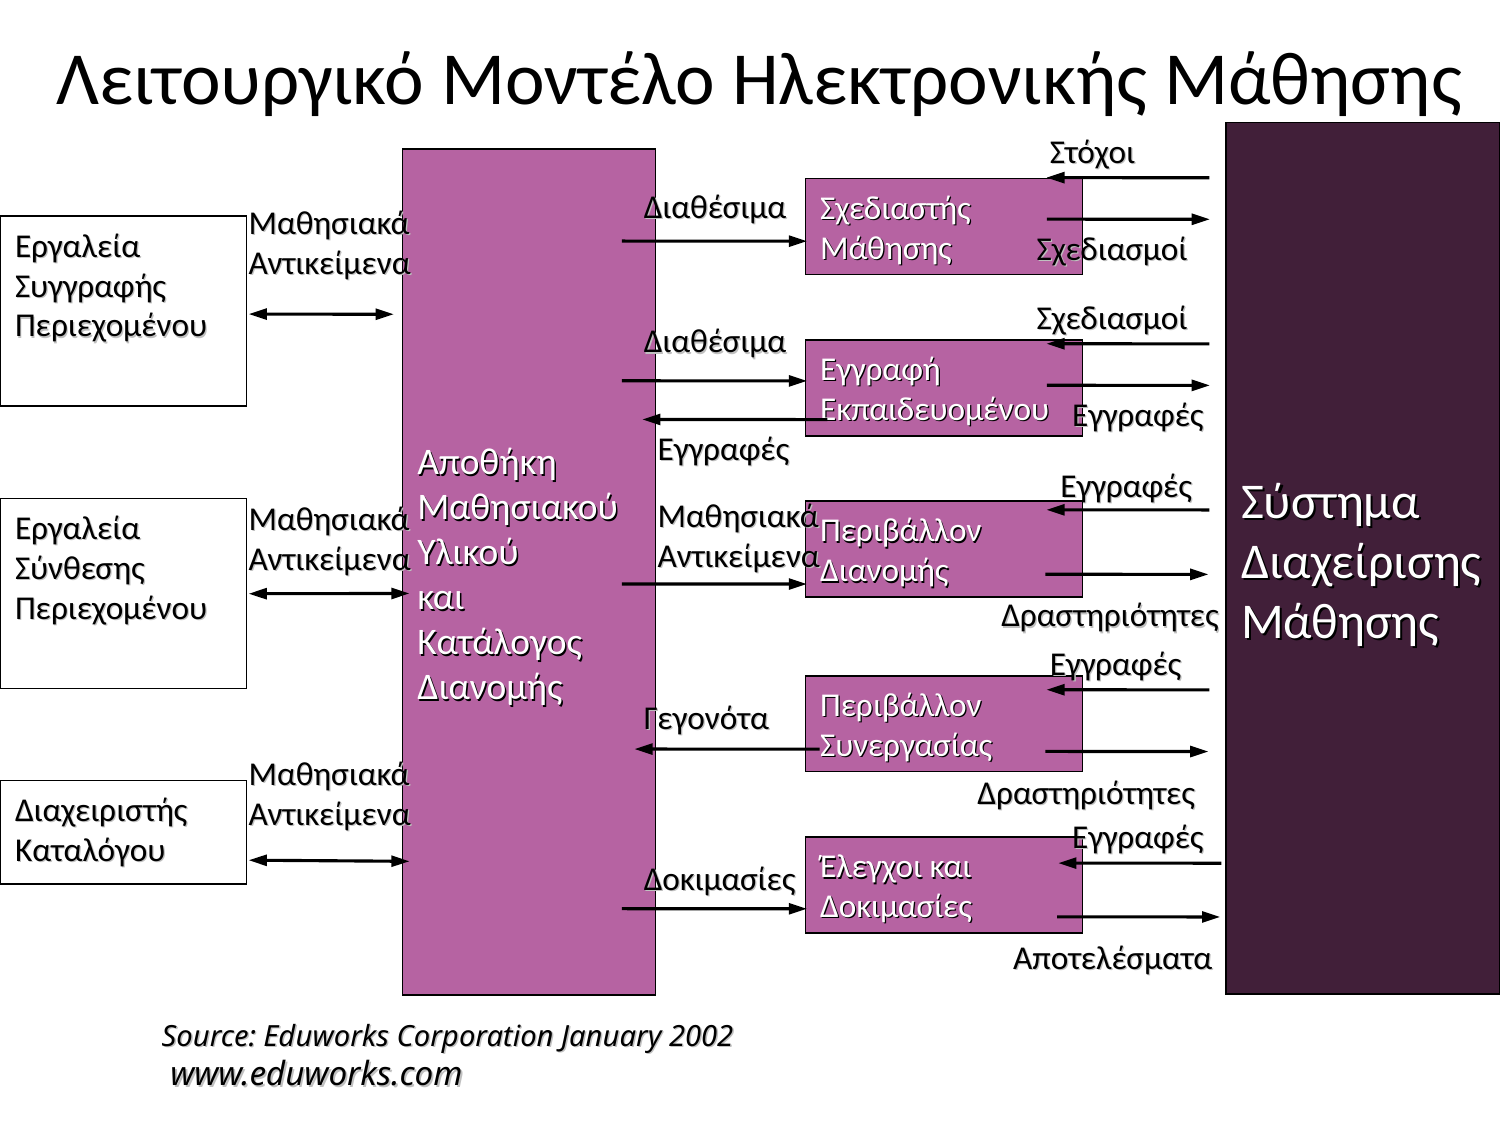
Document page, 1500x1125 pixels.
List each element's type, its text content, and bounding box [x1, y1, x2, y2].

text_box Εγγραφές [1034, 634, 1211, 738]
text_box Έλεγχοι και Δοκιμασίες [805, 837, 1083, 933]
text_box Δραστηριότητες [986, 586, 1226, 690]
text_box Εγγραφές [1057, 807, 1247, 864]
title Λειτουργικό Μοντέλο Ηλεκτρονικής Μάθησης [41, 0, 1500, 150]
text_box Γεγονότα [628, 688, 829, 748]
text_box Διαχειριστής Καταλόγου [0, 780, 247, 884]
text_box Δραστηριότητες [962, 763, 1225, 867]
text_box Διαθέσιμα [628, 312, 829, 372]
text_box Αποθήκη Μαθησιακού Υλικού και Κατάλογος Διανομής [402, 149, 656, 995]
text_box Περιβάλλον Διανομής [843, 501, 1083, 597]
text_box Σχεδιασμοί [1021, 288, 1211, 344]
text_box Μαθησιακά Αντικείμενα [233, 489, 456, 593]
text_box Μαθησιακά Αντικείμενα [642, 486, 843, 677]
text_box Μαθησιακά Αντικείμενα [233, 193, 456, 297]
text_box Περιβάλλον Συνεργασίας [805, 675, 1083, 772]
text_box Source: Eduworks Corporation January 2002 www.eduworks.com [146, 1009, 846, 1101]
text_box Σύστημα Διαχείρισης Μάθησης [1226, 122, 1500, 994]
text_box Διαθέσιμα [628, 177, 829, 238]
text_box Εγγραφές [1045, 456, 1222, 560]
text_box Σχεδιασμοί [1021, 219, 1211, 275]
text_box Εγγραφές [642, 419, 843, 480]
text_box Δοκιμασίες [628, 849, 829, 953]
text_box Εργαλεία Σύνθεσης Περιεχομένου [0, 498, 247, 689]
text_box Σχεδιαστής Μάθησης [805, 178, 1083, 275]
text_box Εγγραφές [1057, 385, 1235, 441]
text_box Στόχοι [1034, 122, 1211, 183]
text_box Εργαλεία Συγγραφής Περιεχομένου [0, 216, 247, 407]
text_box Αποτελέσματα [998, 928, 1226, 985]
text_box Εγγραφή Εκπαιδευομένου [805, 339, 1083, 436]
text_box Μαθησιακά Αντικείμενα [233, 744, 456, 848]
